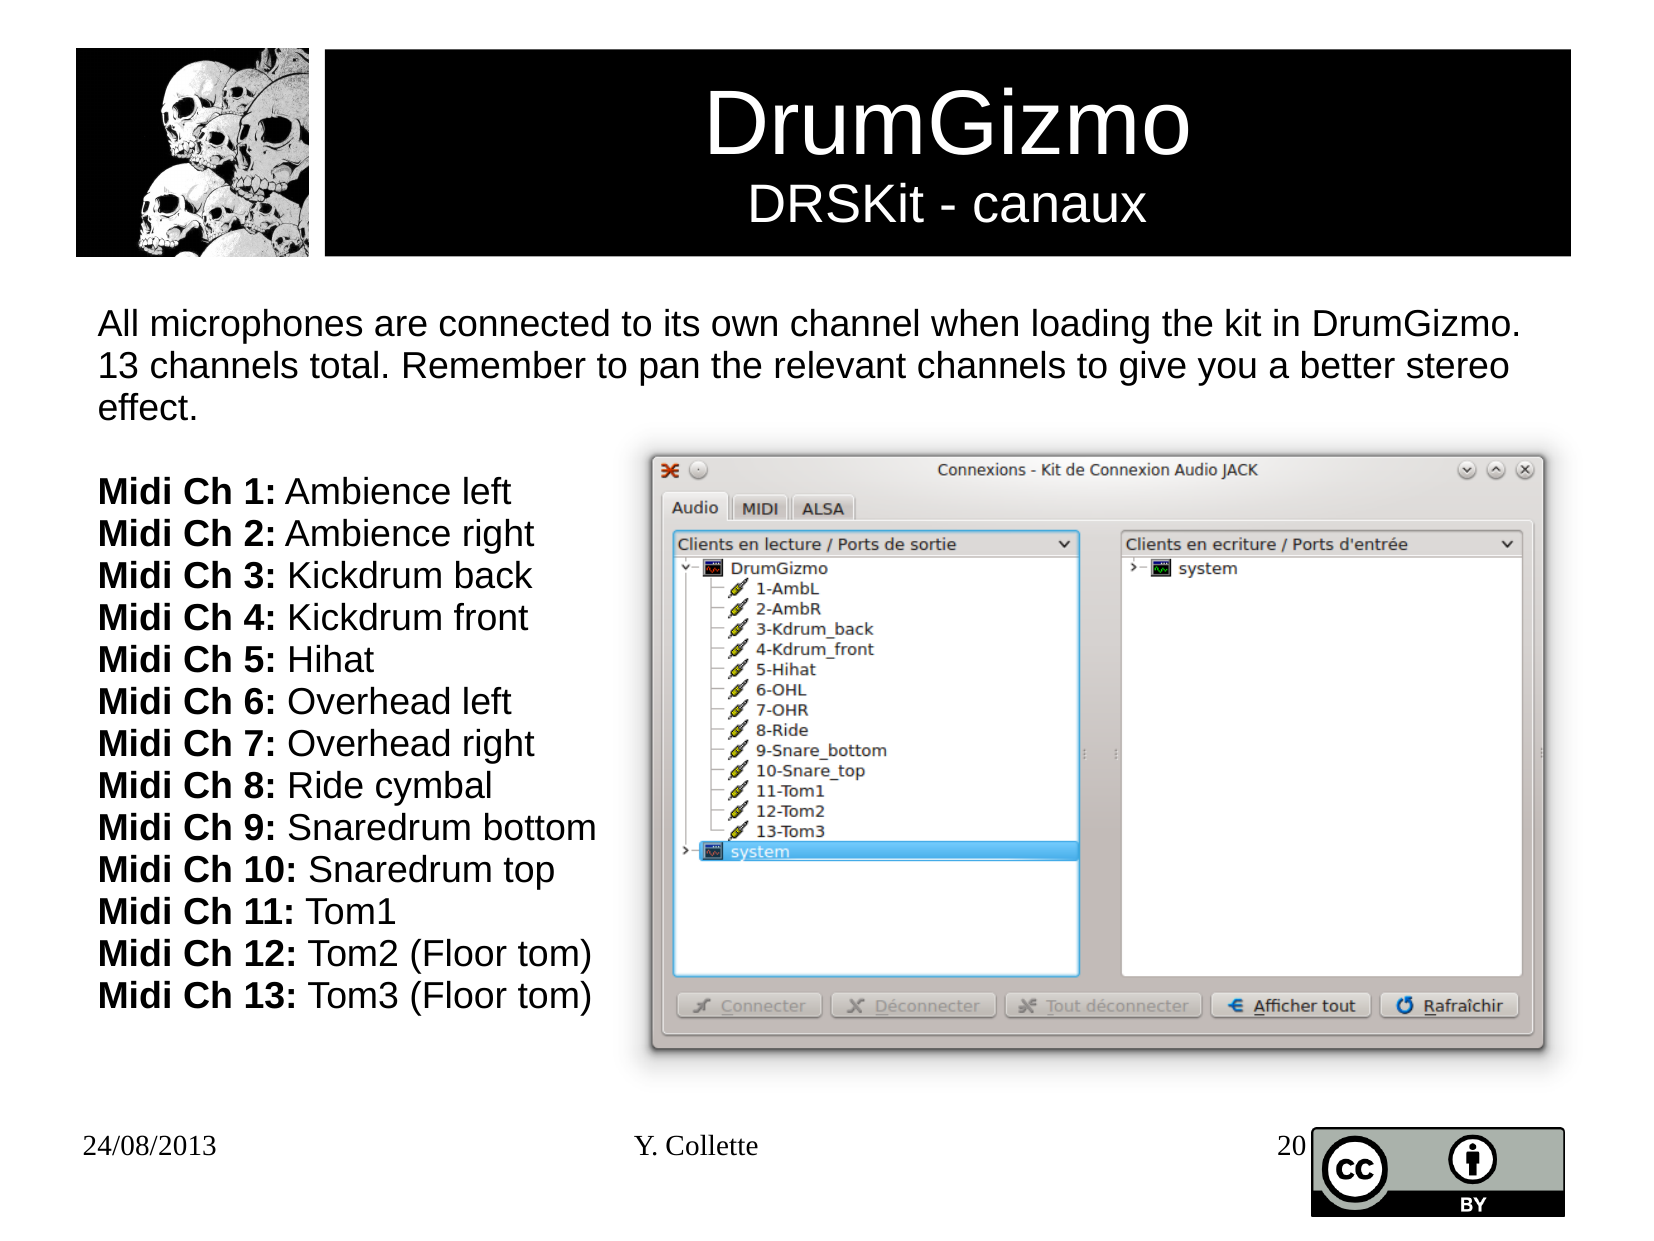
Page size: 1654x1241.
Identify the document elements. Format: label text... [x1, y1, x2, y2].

title DrumGizmo DRSKit - canaux [324, 49, 1571, 257]
text_box All microphones are connected to its own channel when loading the kit in DrumGizmo. 13 channels total. Remember to pan the relevant channels to give you a better stereo effect. Midi Ch 1: Ambience left Midi Ch 2: Ambience right Midi Ch 3: Kickdrum back Midi Ch 4: Kickdrum front Midi Ch 5: Hihat Midi Ch 6: Overhead left Midi Ch 7: Overhead right Midi Ch 8: Ride cymbal Midi Ch 9: Snaredrum bottom Midi Ch 10: Snaredrum top Midi Ch 11: Tom1 Midi Ch 12: Tom2 (Floor tom) Midi Ch 13: Tom3 (Floor tom) [82, 295, 1571, 1108]
picture [76, 48, 309, 257]
picture [1311, 1127, 1565, 1217]
picture [602, 406, 1594, 1099]
